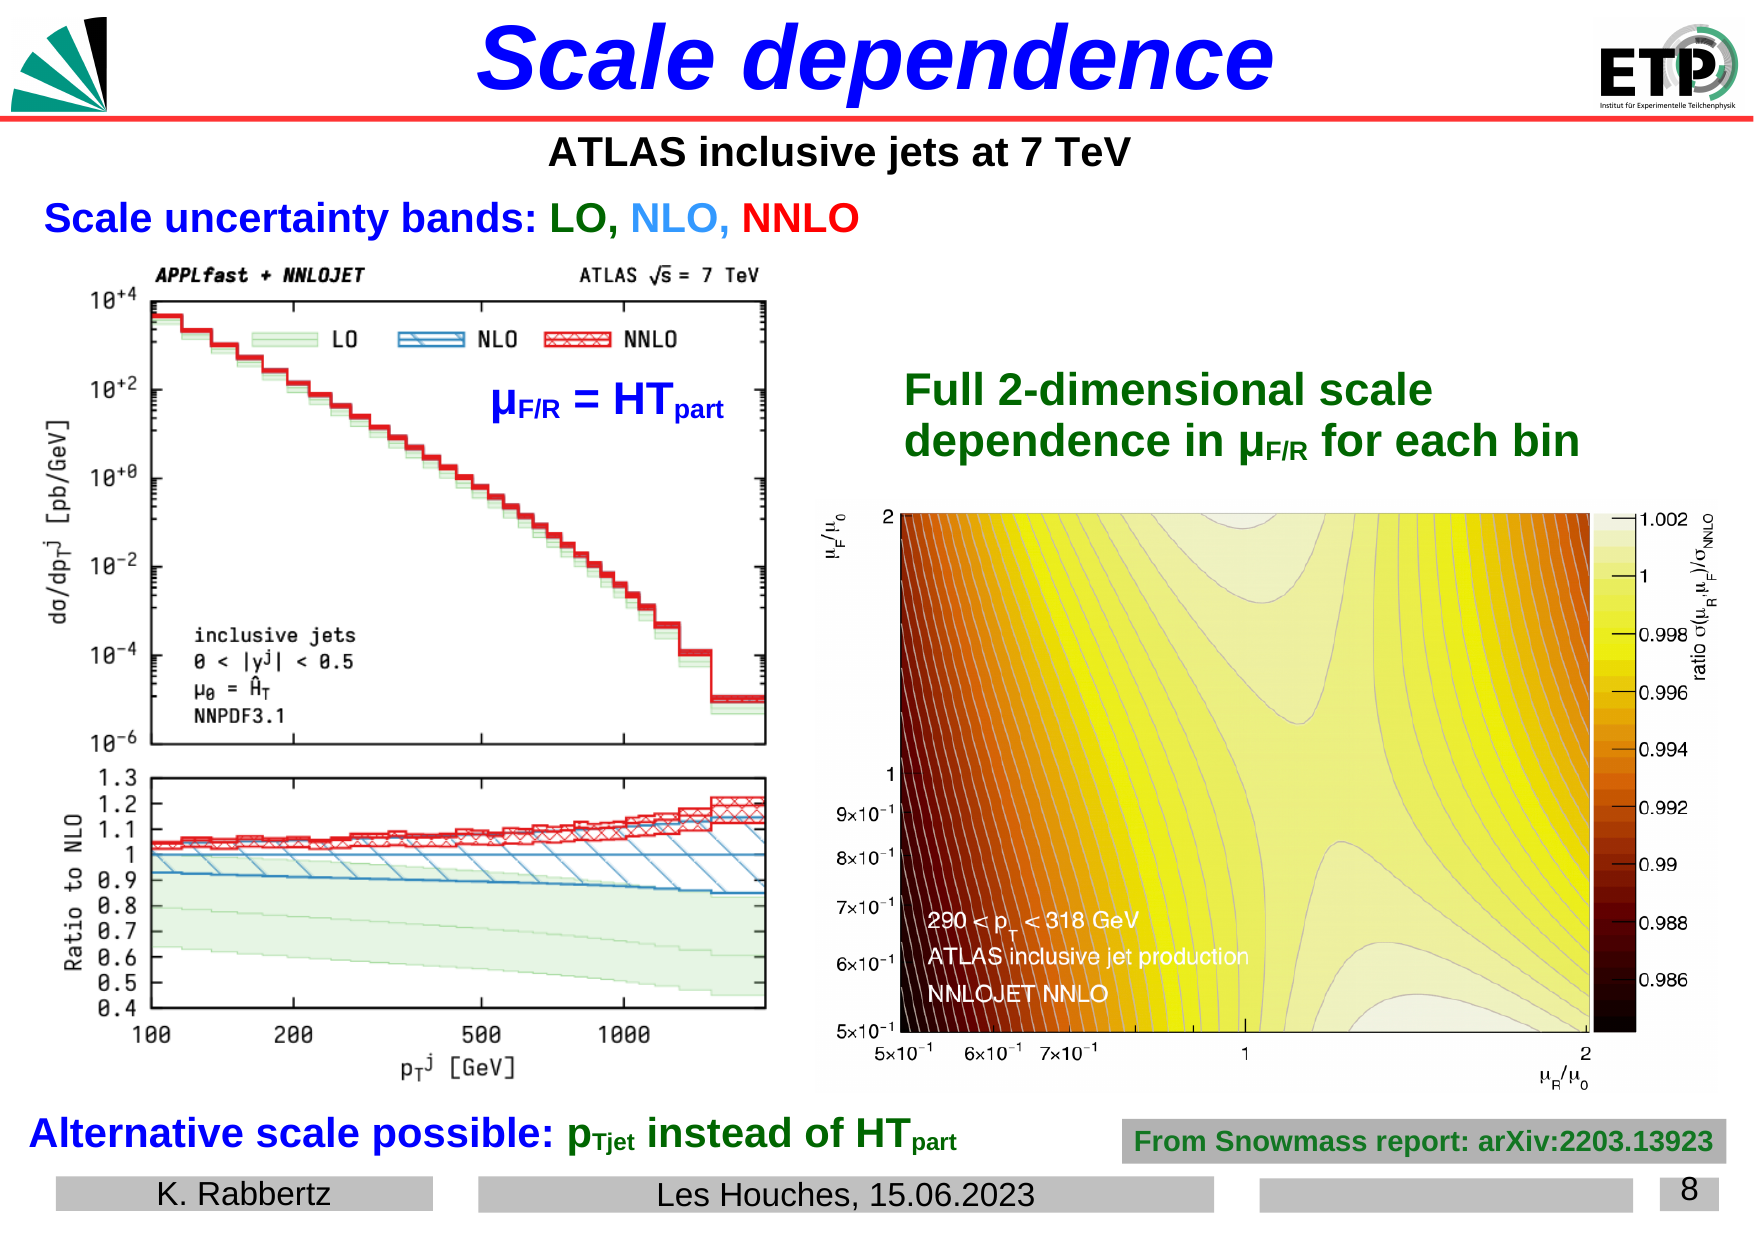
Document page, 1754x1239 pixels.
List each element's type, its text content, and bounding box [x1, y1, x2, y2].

text_box μF/R = HTpart [478, 367, 736, 431]
picture [815, 491, 1726, 1096]
text_box Alternative scale possible: pTjet instead of HTpart [16, 1103, 976, 1164]
picture [11, 17, 107, 113]
text_box ATLAS inclusive jets at 7 TeV [535, 123, 1218, 187]
picture [36, 252, 789, 1090]
picture [1630, 17, 1745, 112]
text_box Full 2-dimensional scale dependence in μF/R for each bin [891, 358, 1593, 473]
text_box From Snowmass report: arXiv:2203.13923 [1122, 1118, 1727, 1164]
text_box Scale uncertainty bands: LO, NLO, NNLO [31, 188, 873, 247]
title Scale dependence [124, 0, 1630, 116]
